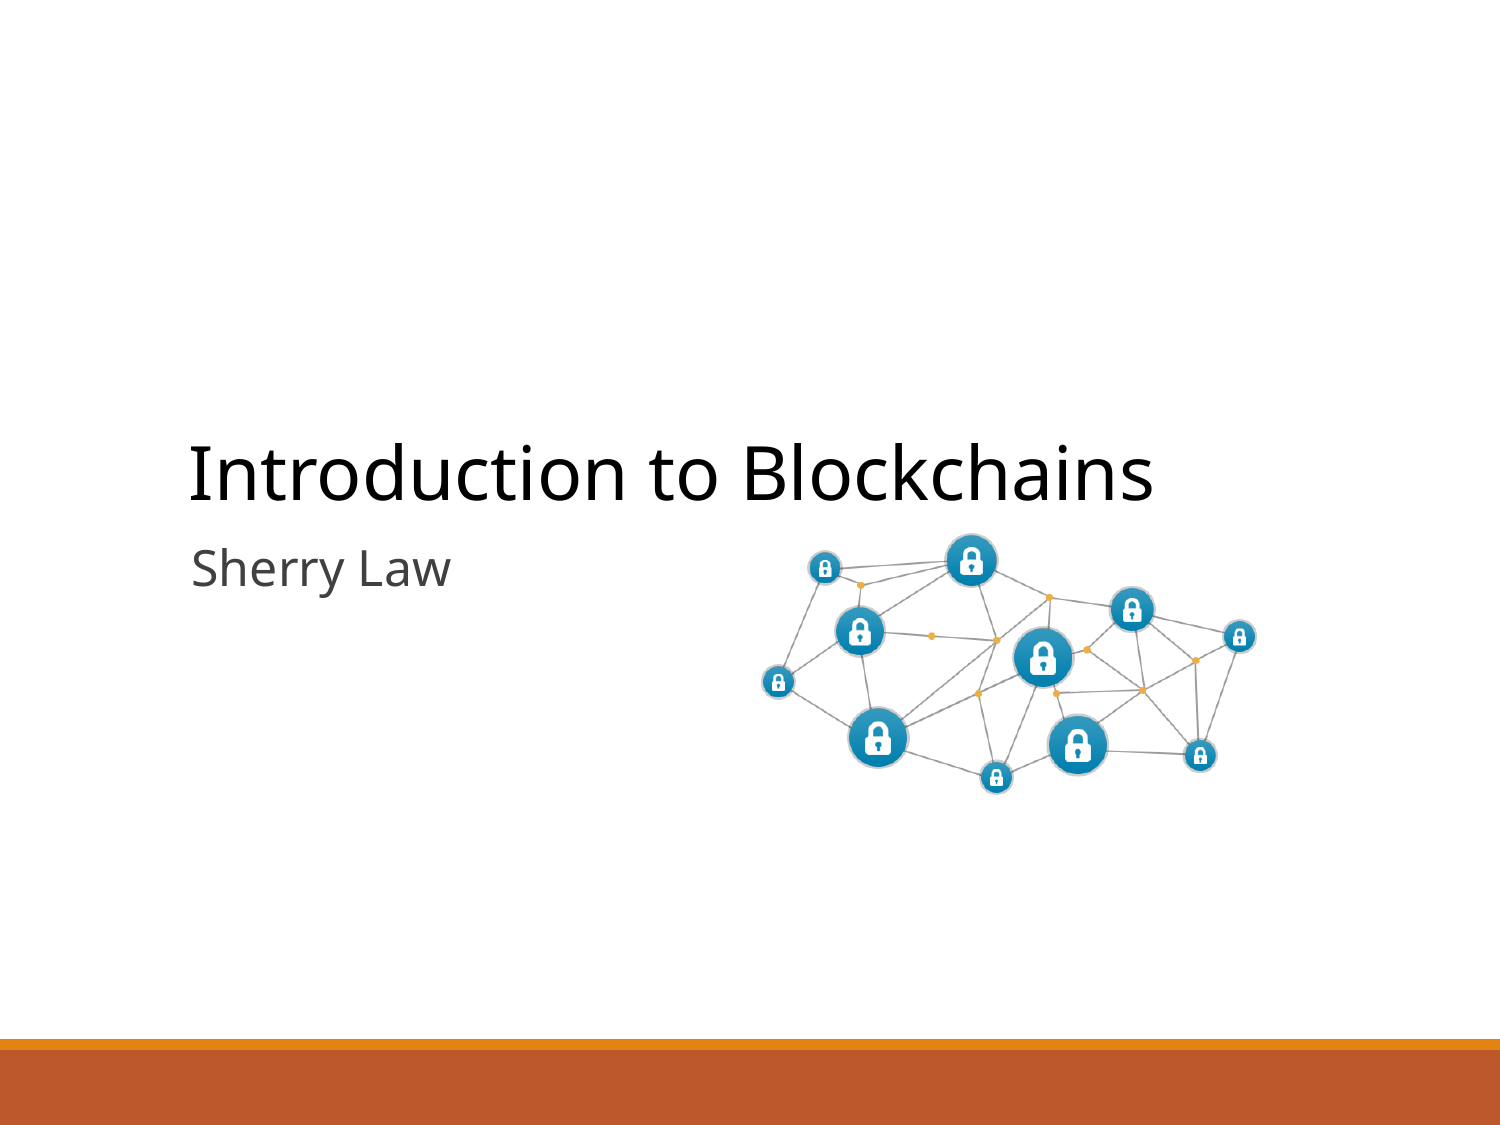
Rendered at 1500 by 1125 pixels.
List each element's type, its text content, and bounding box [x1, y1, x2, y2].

picture [683, 523, 1327, 806]
text_box Introduction to Blockchains [173, 418, 1131, 524]
subtitle Sherry Law [173, 535, 470, 666]
